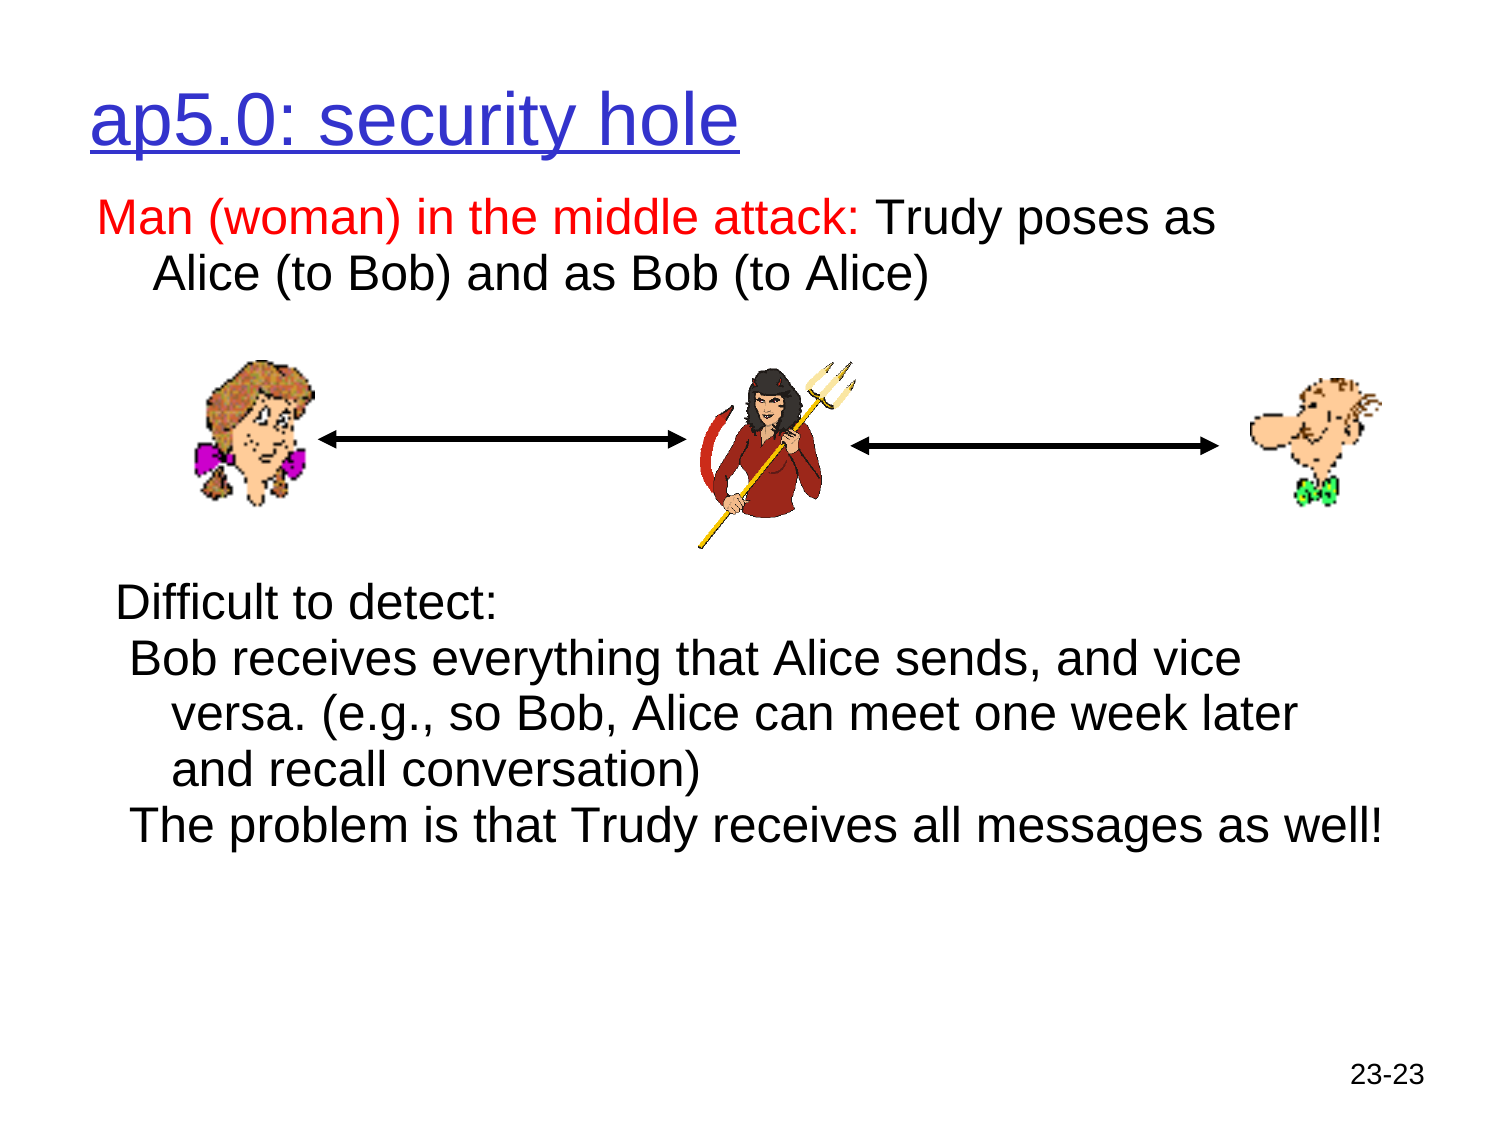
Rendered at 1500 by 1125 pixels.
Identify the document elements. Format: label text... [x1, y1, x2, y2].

text_box Difficult to detect: Bob receives everything that Alice sends, and vice versa. (e.g., so Bob, Alice can meet one week later and recall conversation) The problem is that Trudy receives all messages as well! [84, 566, 1400, 861]
list Man (woman) in the middle attack: Trudy poses as Alice (to Bob) and as Bob (to Alice) [81, 181, 1328, 381]
picture [698, 361, 856, 549]
picture [190, 360, 315, 513]
title ap5.0: security hole [74, 41, 863, 198]
picture [1250, 378, 1382, 513]
